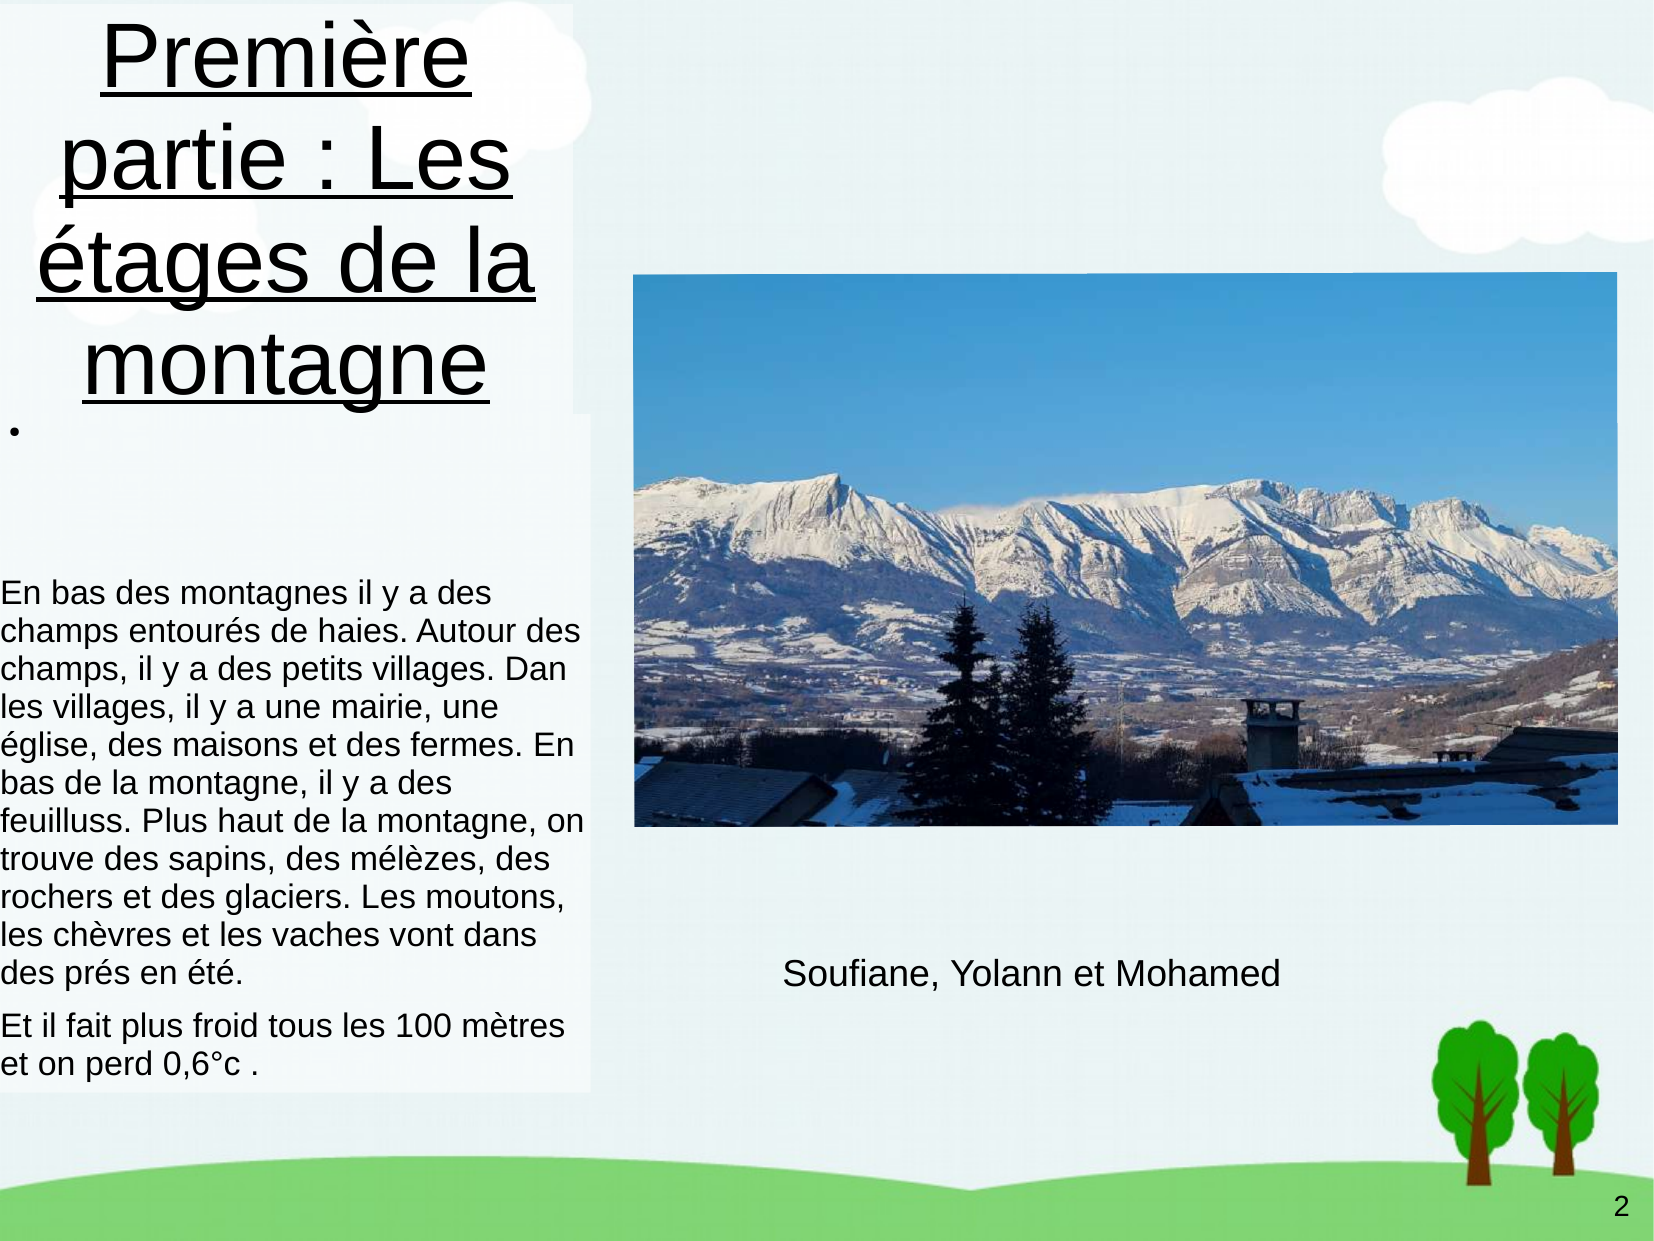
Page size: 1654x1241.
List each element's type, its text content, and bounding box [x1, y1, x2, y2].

text_box Soufiane, Yolann et Mohamed [767, 944, 1297, 1002]
title Première partie : Les étages de la montagne [0, 4, 573, 414]
list En bas des montagnes il y a des champs entourés de haies. Autour des champs, il y a des petits villages. Dan les villages, il y a une mairie, une église, des maisons et des fermes. En bas de la montagne, il y a des feuilluss. Plus haut de la montagne, on trouve des sapins, des mélèzes, des rochers et des glaciers. Les moutons, les chèvres et les vaches vont dans des prés en été. Et il fait plus froid tous les 100 mètres et on perd 0,6°c . [0, 414, 591, 1093]
picture [0, 0, 1654, 1241]
